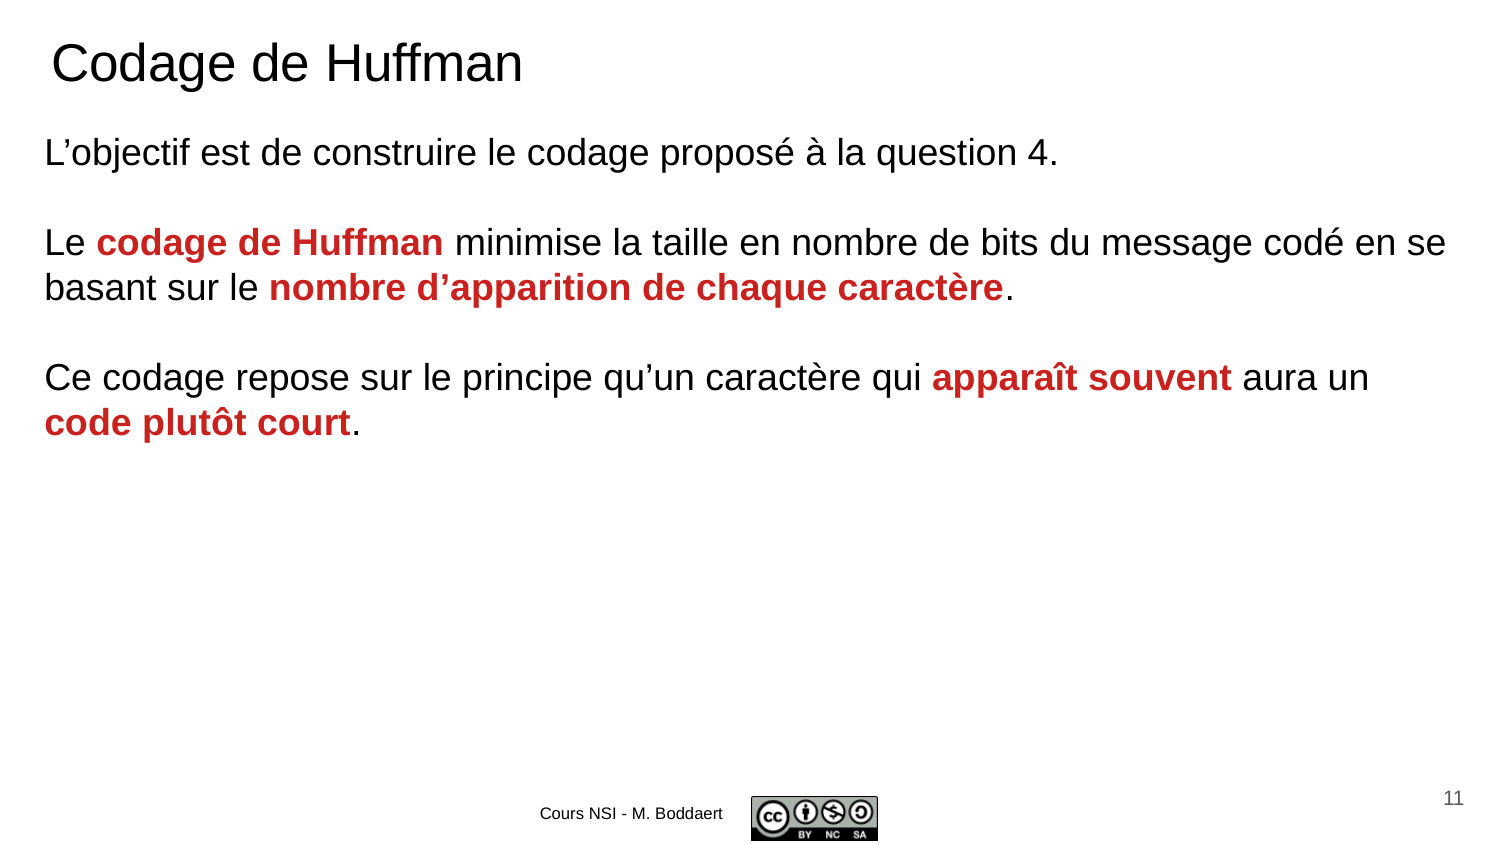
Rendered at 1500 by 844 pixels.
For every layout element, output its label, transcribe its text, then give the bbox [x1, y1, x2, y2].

text_box L’objectif est de construire le codage proposé à la question 4. Le codage de Huffman minimise la taille en nombre de bits du message codé en se basant sur le nombre d’apparition de chaque caractère. Ce codage repose sur le principe qu’un caractère qui apparaît souvent aura un code plutôt court. [29, 120, 1477, 502]
slide_number <numéro> [1389, 764, 1480, 830]
title Codage de Huffman [51, 13, 1449, 108]
picture [751, 796, 878, 841]
